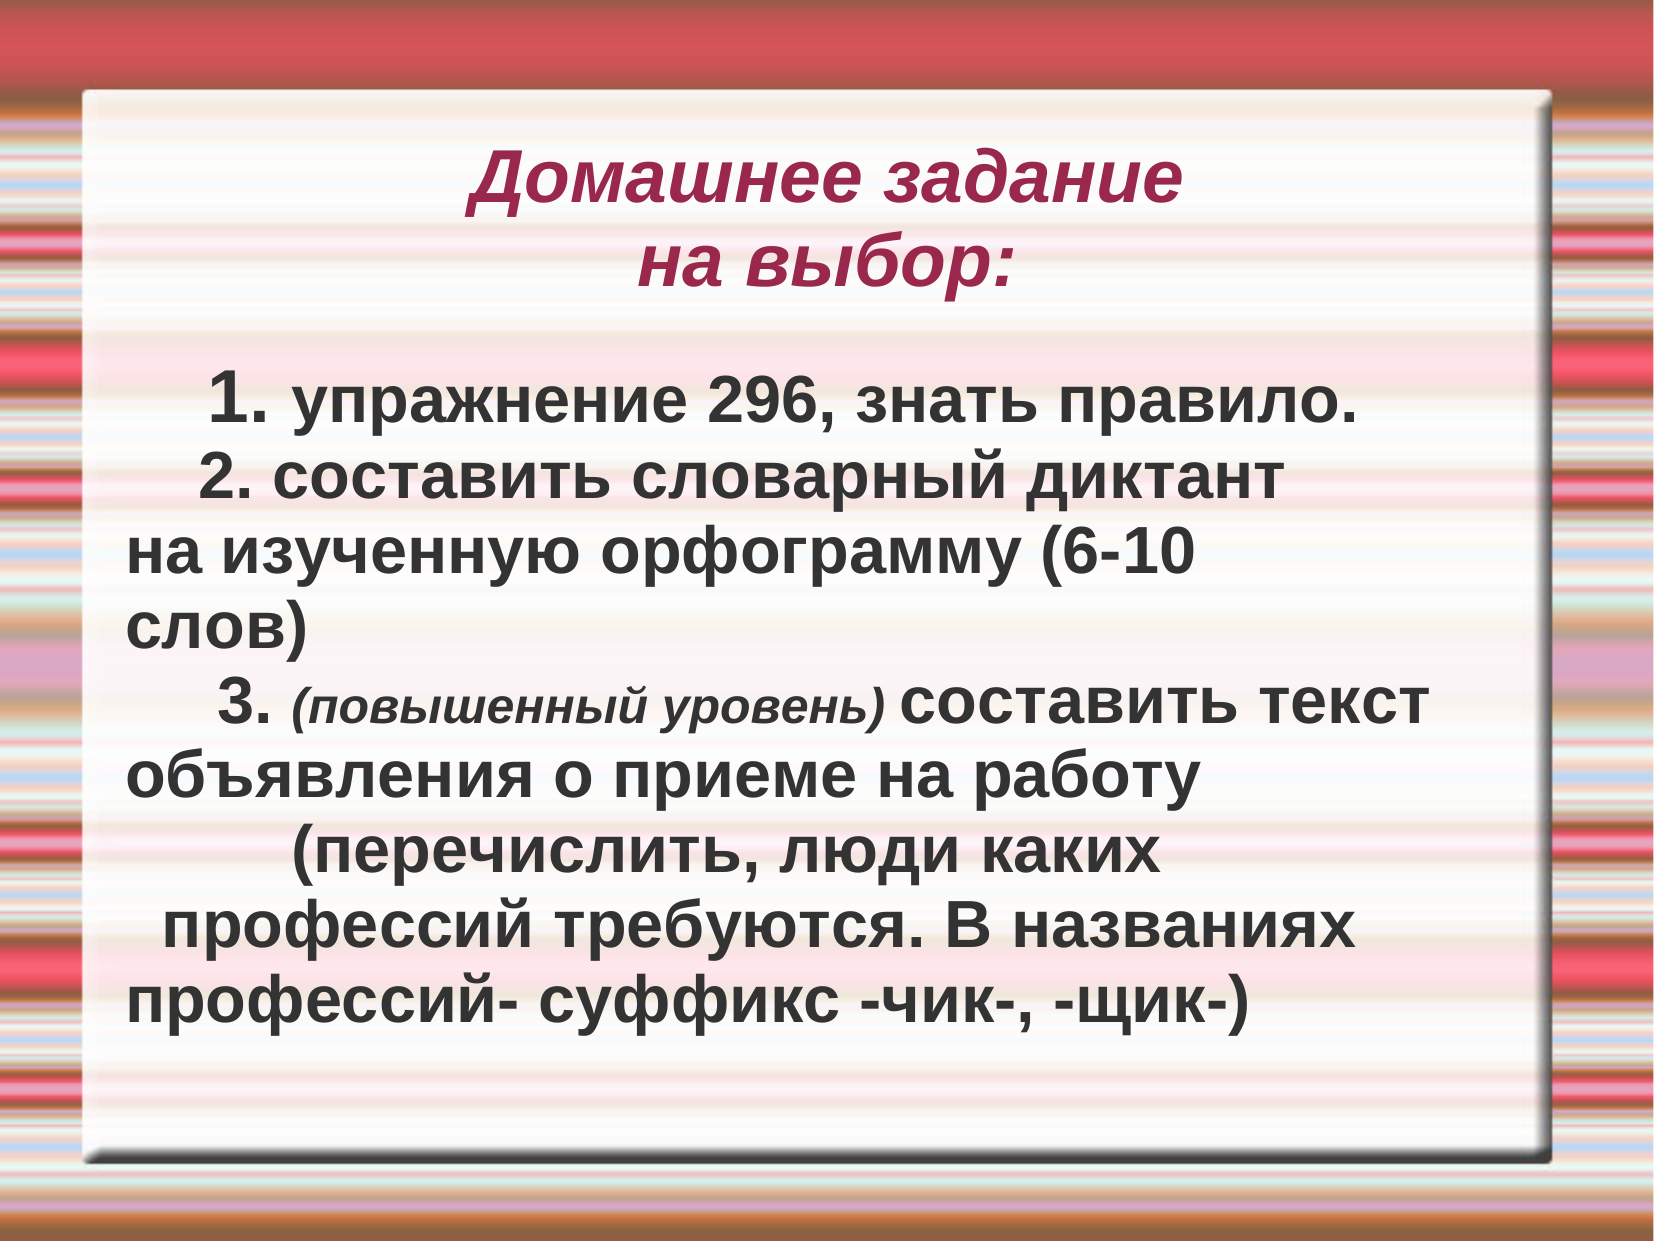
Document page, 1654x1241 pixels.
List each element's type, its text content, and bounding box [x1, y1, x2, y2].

list 1. упражнение 296, знать правило. 2. составить словарный диктант на изученную орфограмму (6-10 слов) 3. (повышенный уровень) составить текст объявления о приеме на работу (перечислить, люди каких профессий требуются. В названиях профессий- суффикс -чик-, -щик-) [124, 354, 1506, 1187]
title Домашнее задание на выбор: [121, 114, 1534, 322]
picture [0, 0, 1654, 1241]
